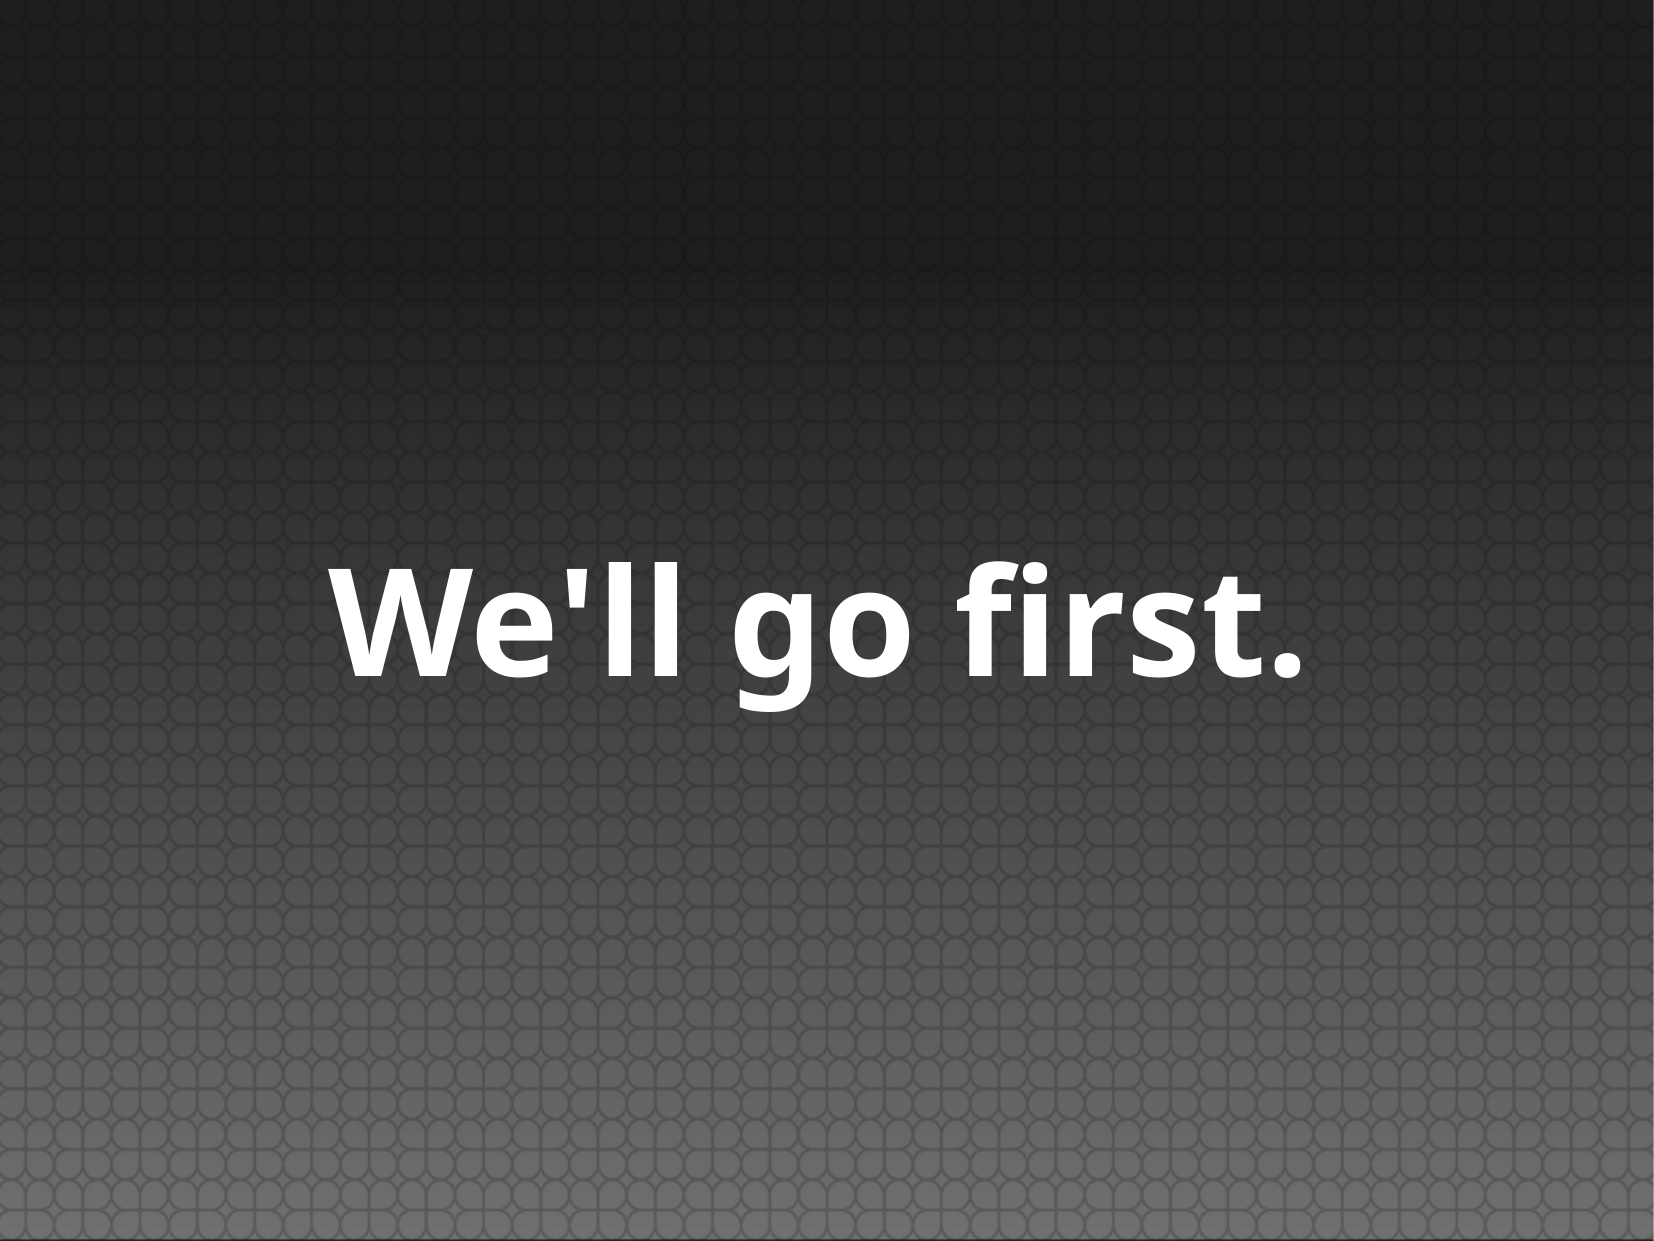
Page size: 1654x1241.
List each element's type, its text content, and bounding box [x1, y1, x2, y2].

picture [0, 0, 1654, 1241]
title We'll go first. [75, 525, 1564, 713]
